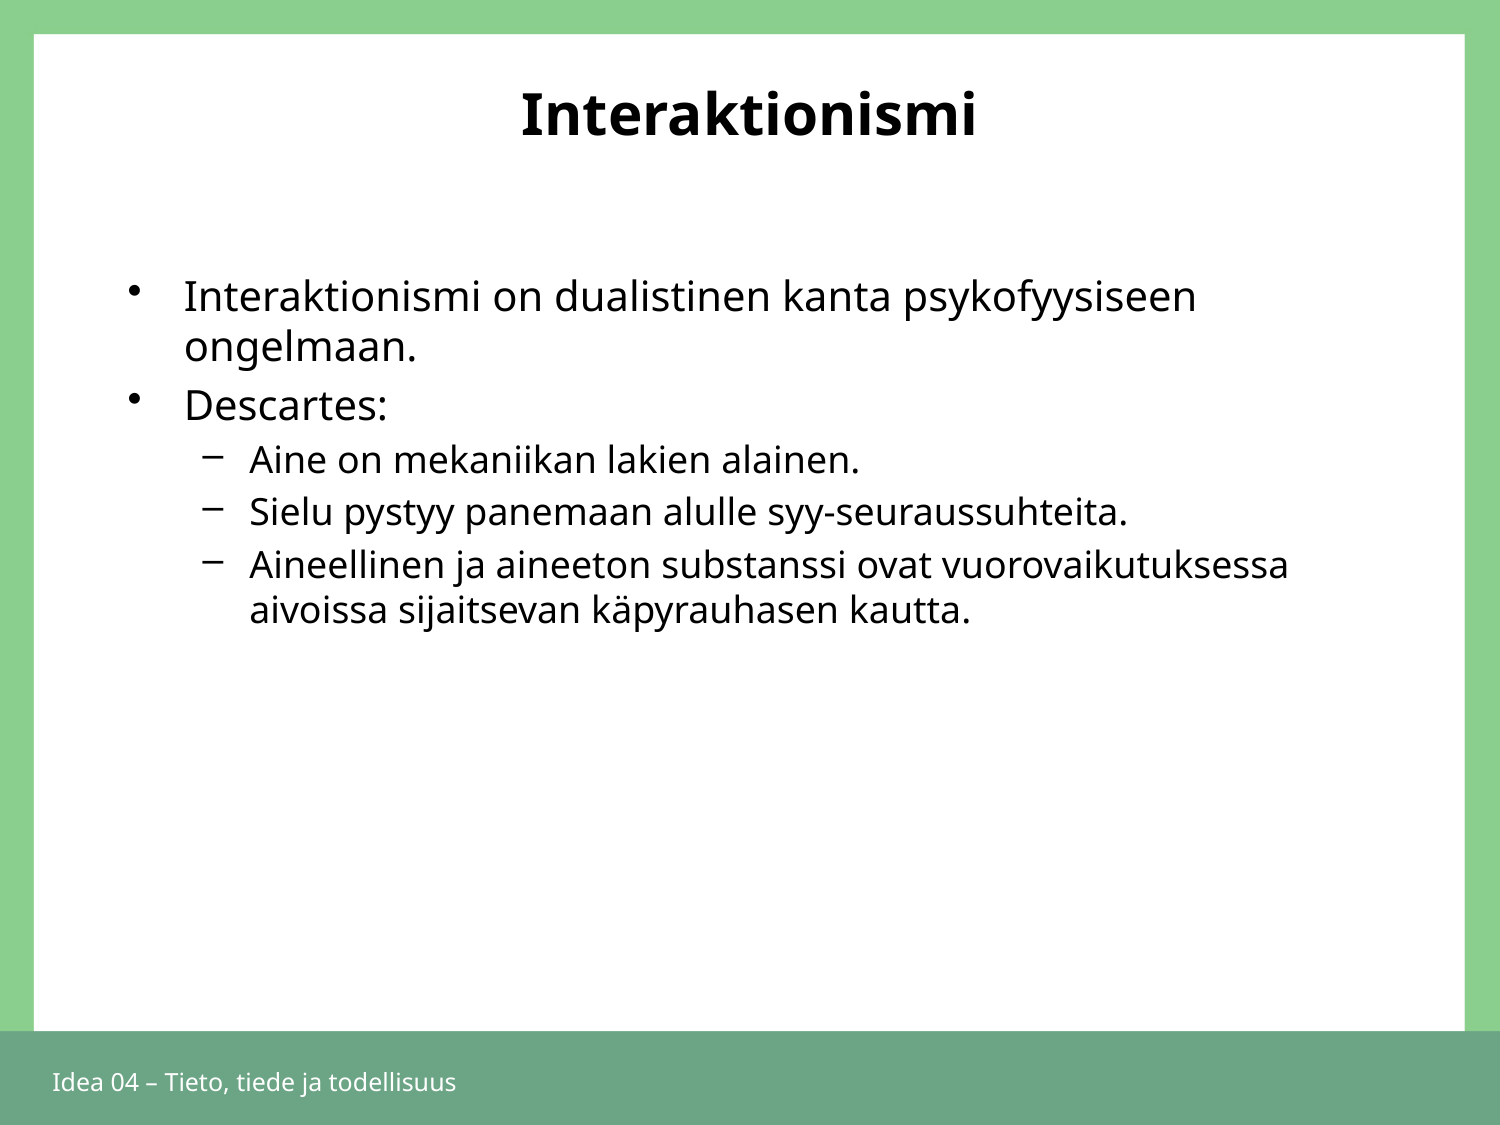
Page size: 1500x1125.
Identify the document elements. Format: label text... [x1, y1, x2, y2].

title Interaktionismi [112, 37, 1388, 188]
picture [0, 0, 1500, 1125]
list Interaktionismi on dualistinen kanta psykofyysiseen ongelmaan. Descartes: Aine on mekaniikan lakien alainen. Sielu pystyy panemaan alulle syy-seuraussuhteita. Aineellinen ja aineeton substanssi ovat vuorovaikutuksessa aivoissa sijaitsevan käpyrauhasen kautta. [112, 262, 1388, 1000]
